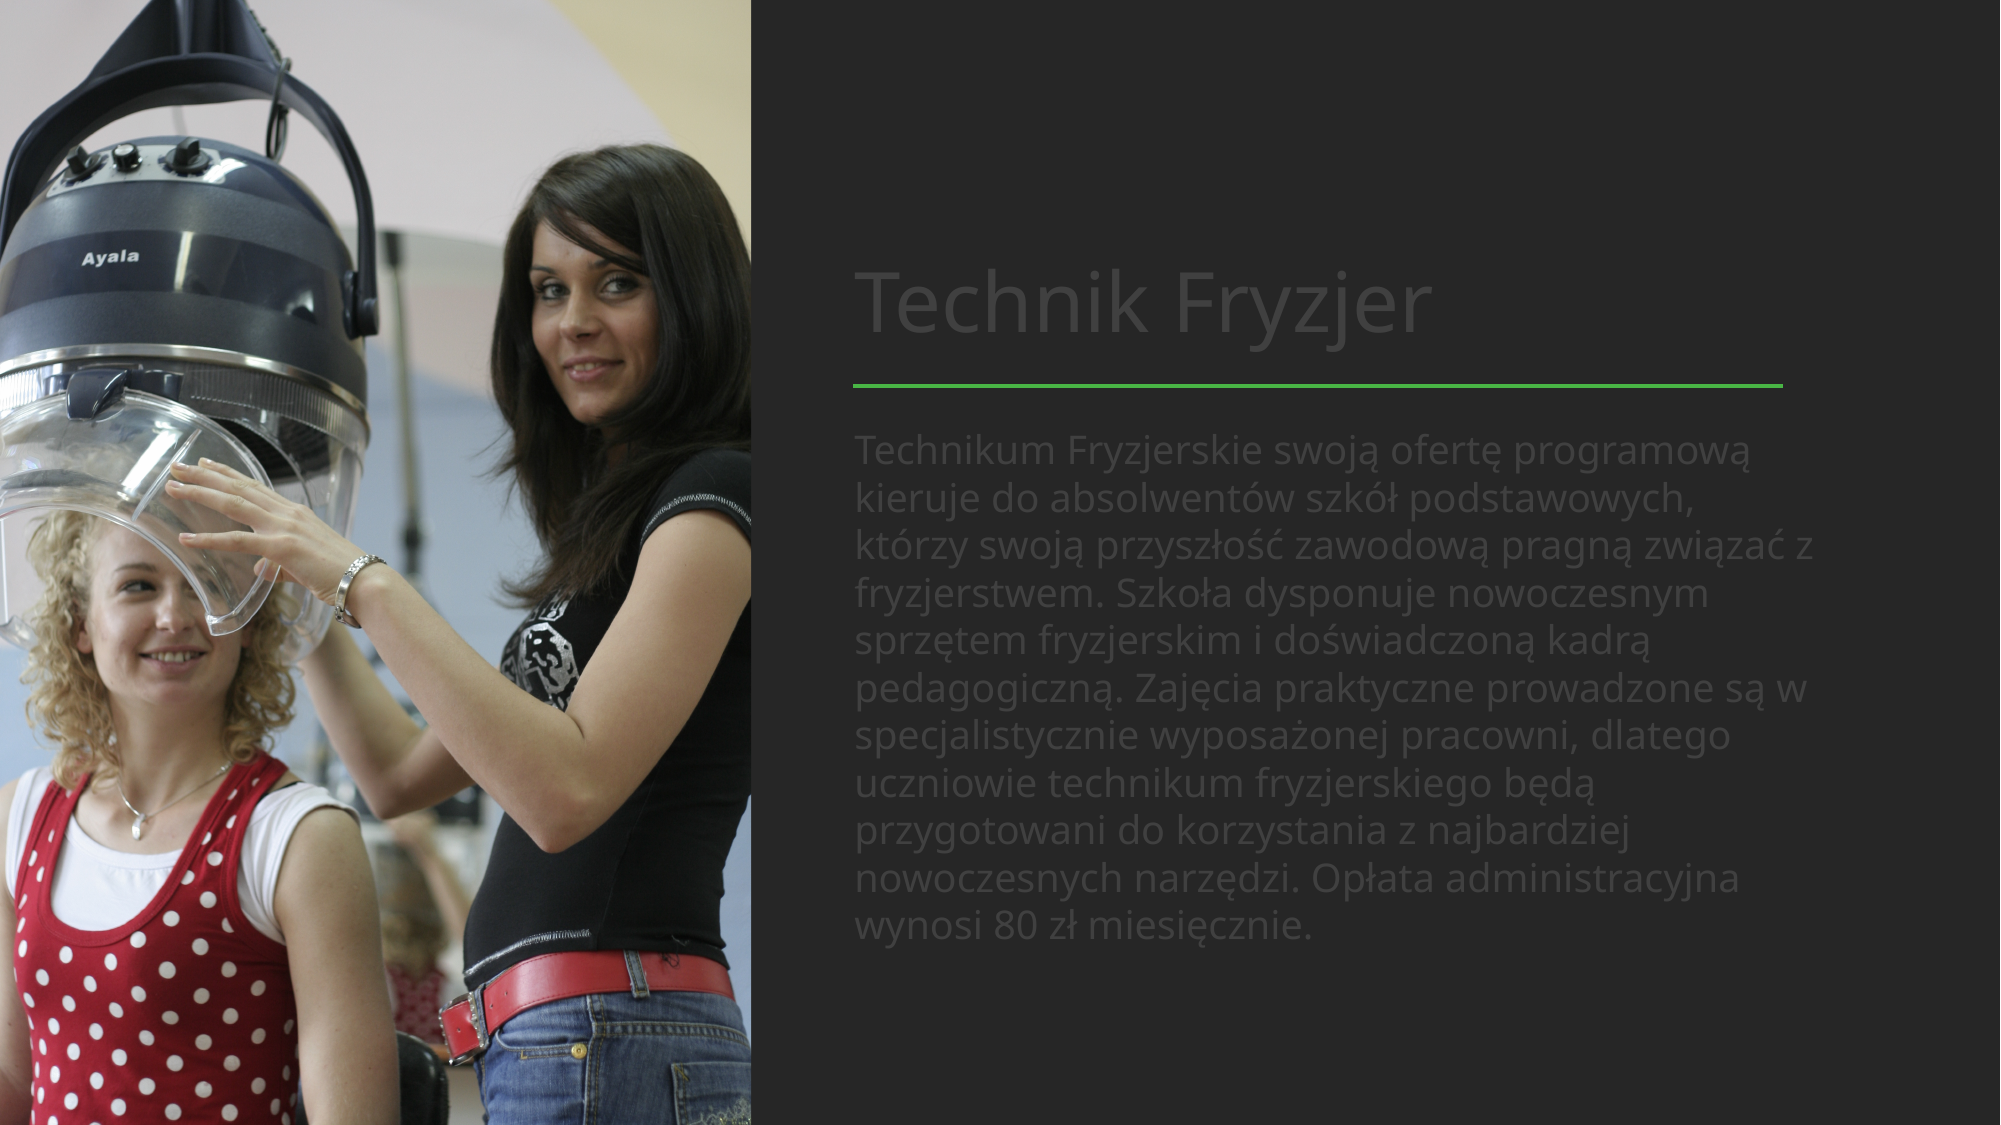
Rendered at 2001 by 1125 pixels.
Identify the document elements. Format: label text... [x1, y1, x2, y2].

list Technikum Fryzjerskie swoją ofertę programową kieruje do absolwentów szkół podstawowych, którzy swoją przyszłość zawodową pragną związać z fryzjerstwem. Szkoła dysponuje nowoczesnym sprzętem fryzjerskim i doświadczoną kadrą pedagogiczną. Zajęcia praktyczne prowadzone są w specjalistycznie wyposażonej pracowni, dlatego uczniowie technikum fryzjerskiego będą przygotowani do korzystania z najbardziej nowoczesnych narzędzi. Opłata administracyjna wynosi 80 zł miesięcznie. [839, 417, 1820, 966]
picture [0, 0, 752, 1125]
title Technik Fryzjer [839, 84, 1820, 359]
text_box [752, 0, 2000, 1125]
